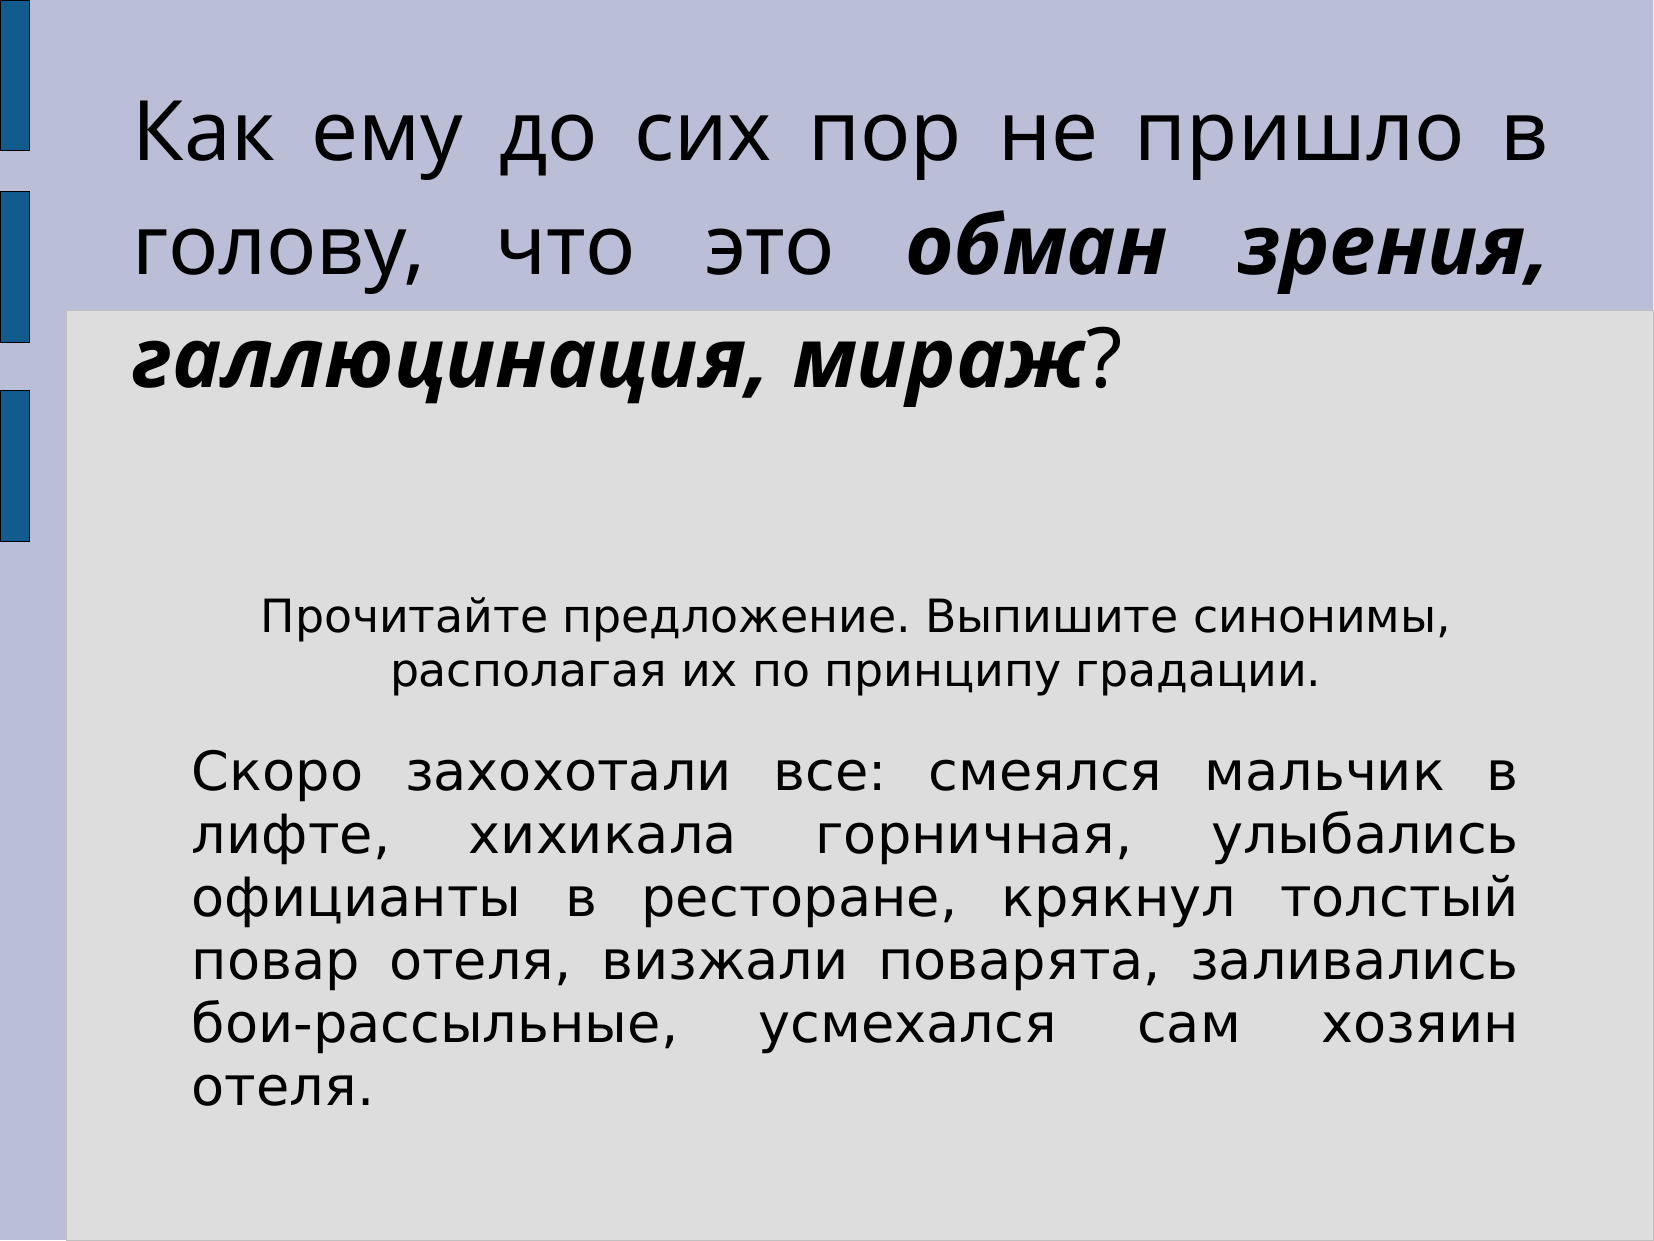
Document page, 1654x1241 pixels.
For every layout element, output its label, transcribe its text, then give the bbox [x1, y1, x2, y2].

text_box Как ему до сих пор не пришло в голову, что это обман зрения, галлюцинация, мираж? [118, 64, 1565, 417]
text_box Прочитайте предложение. Выпишите синонимы, располагая их по принципу градации. Скоро захохотали все: смеялся мальчик в лифте, хихикала горничная, улыбались официанты в ресторане, крякнул толстый повар отеля, визжали поварята, заливались бои-рассыльные, усмехался сам хозяин отеля. [177, 583, 1536, 1127]
